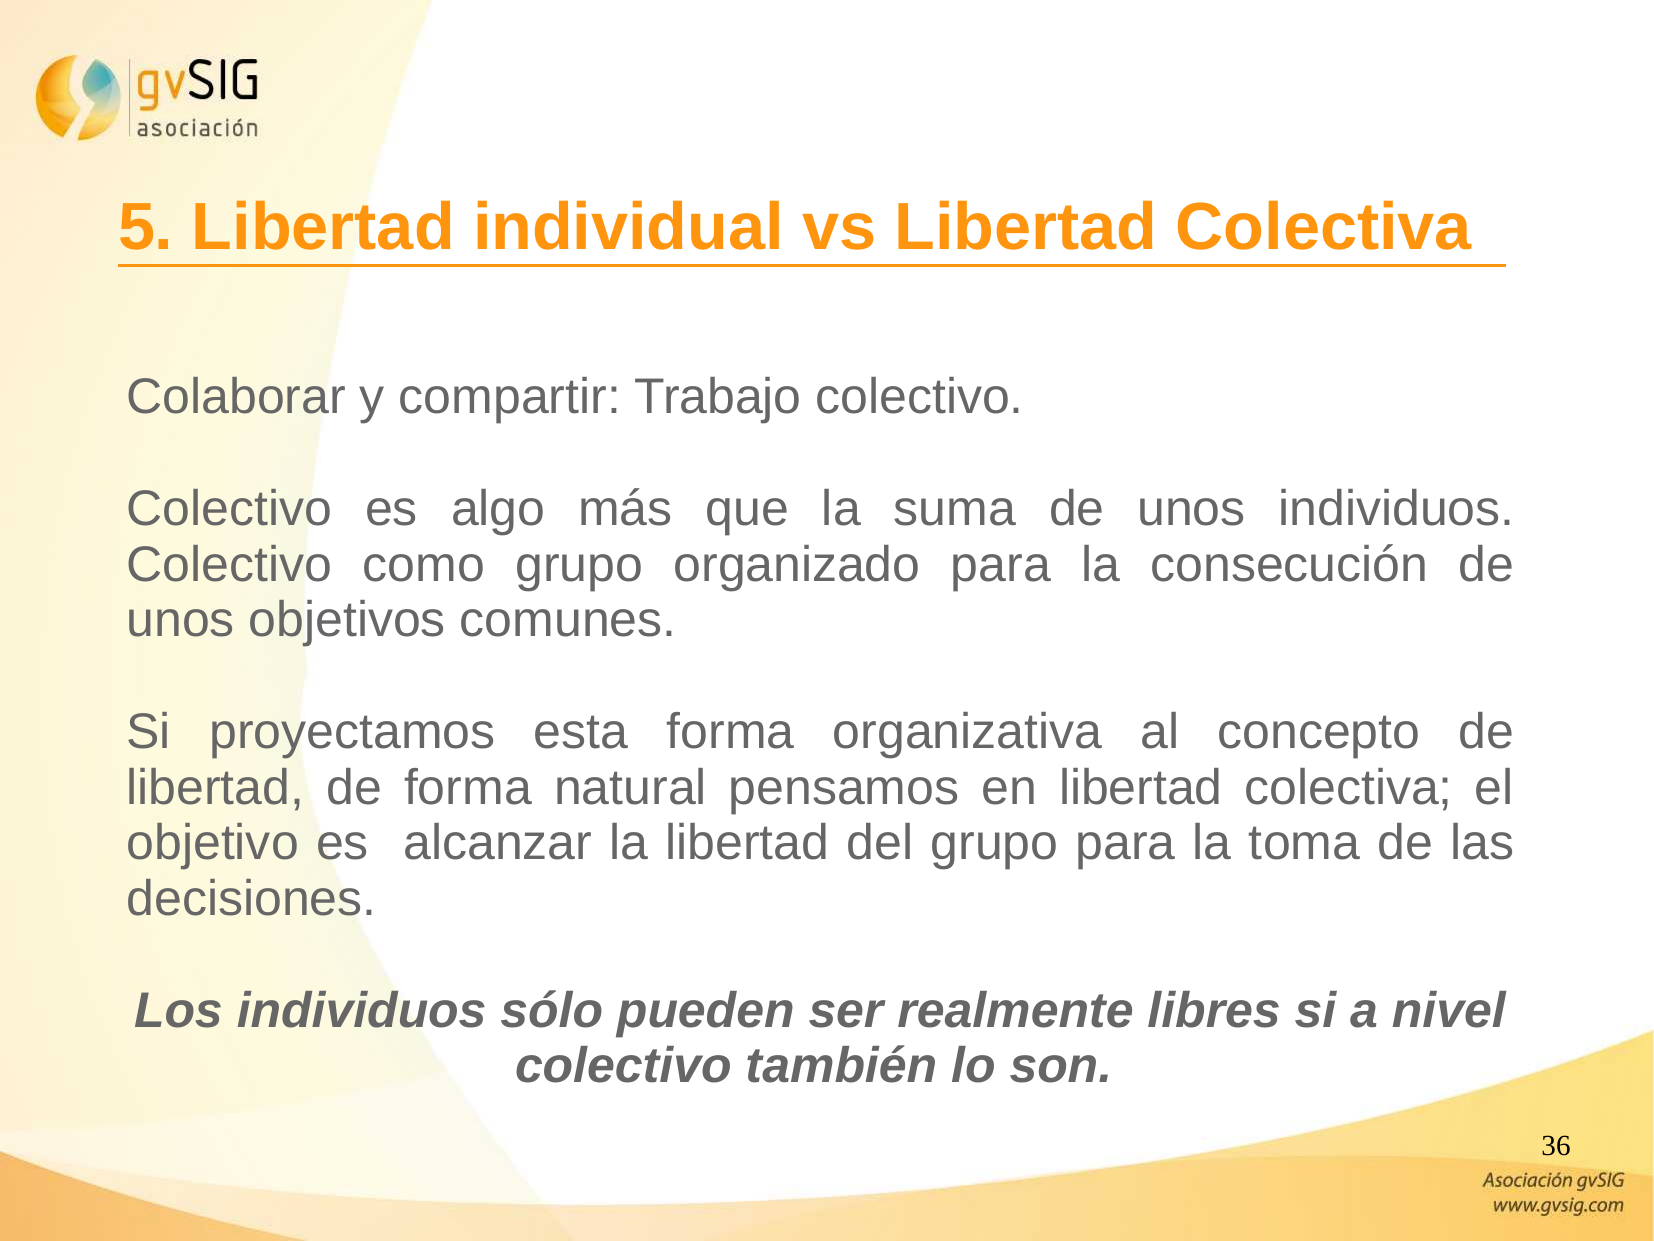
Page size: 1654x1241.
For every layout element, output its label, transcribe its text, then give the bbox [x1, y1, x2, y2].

title 5. Libertad individual vs Libertad Colectiva [118, 177, 1607, 276]
text_box Colaborar y compartir: Trabajo colectivo. Colectivo es algo más que la suma de unos individuos. Colectivo como grupo organizado para la consecución de unos objetivos comunes. Si proyectamos esta forma organizativa al concepto de libertad, de forma natural pensamos en libertad colectiva; el objetivo es alcanzar la libertad del grupo para la toma de las decisiones. Los individuos sólo pueden ser realmente libres si a nivel colectivo también lo son. [112, 361, 1530, 1101]
picture [0, 0, 1654, 1241]
